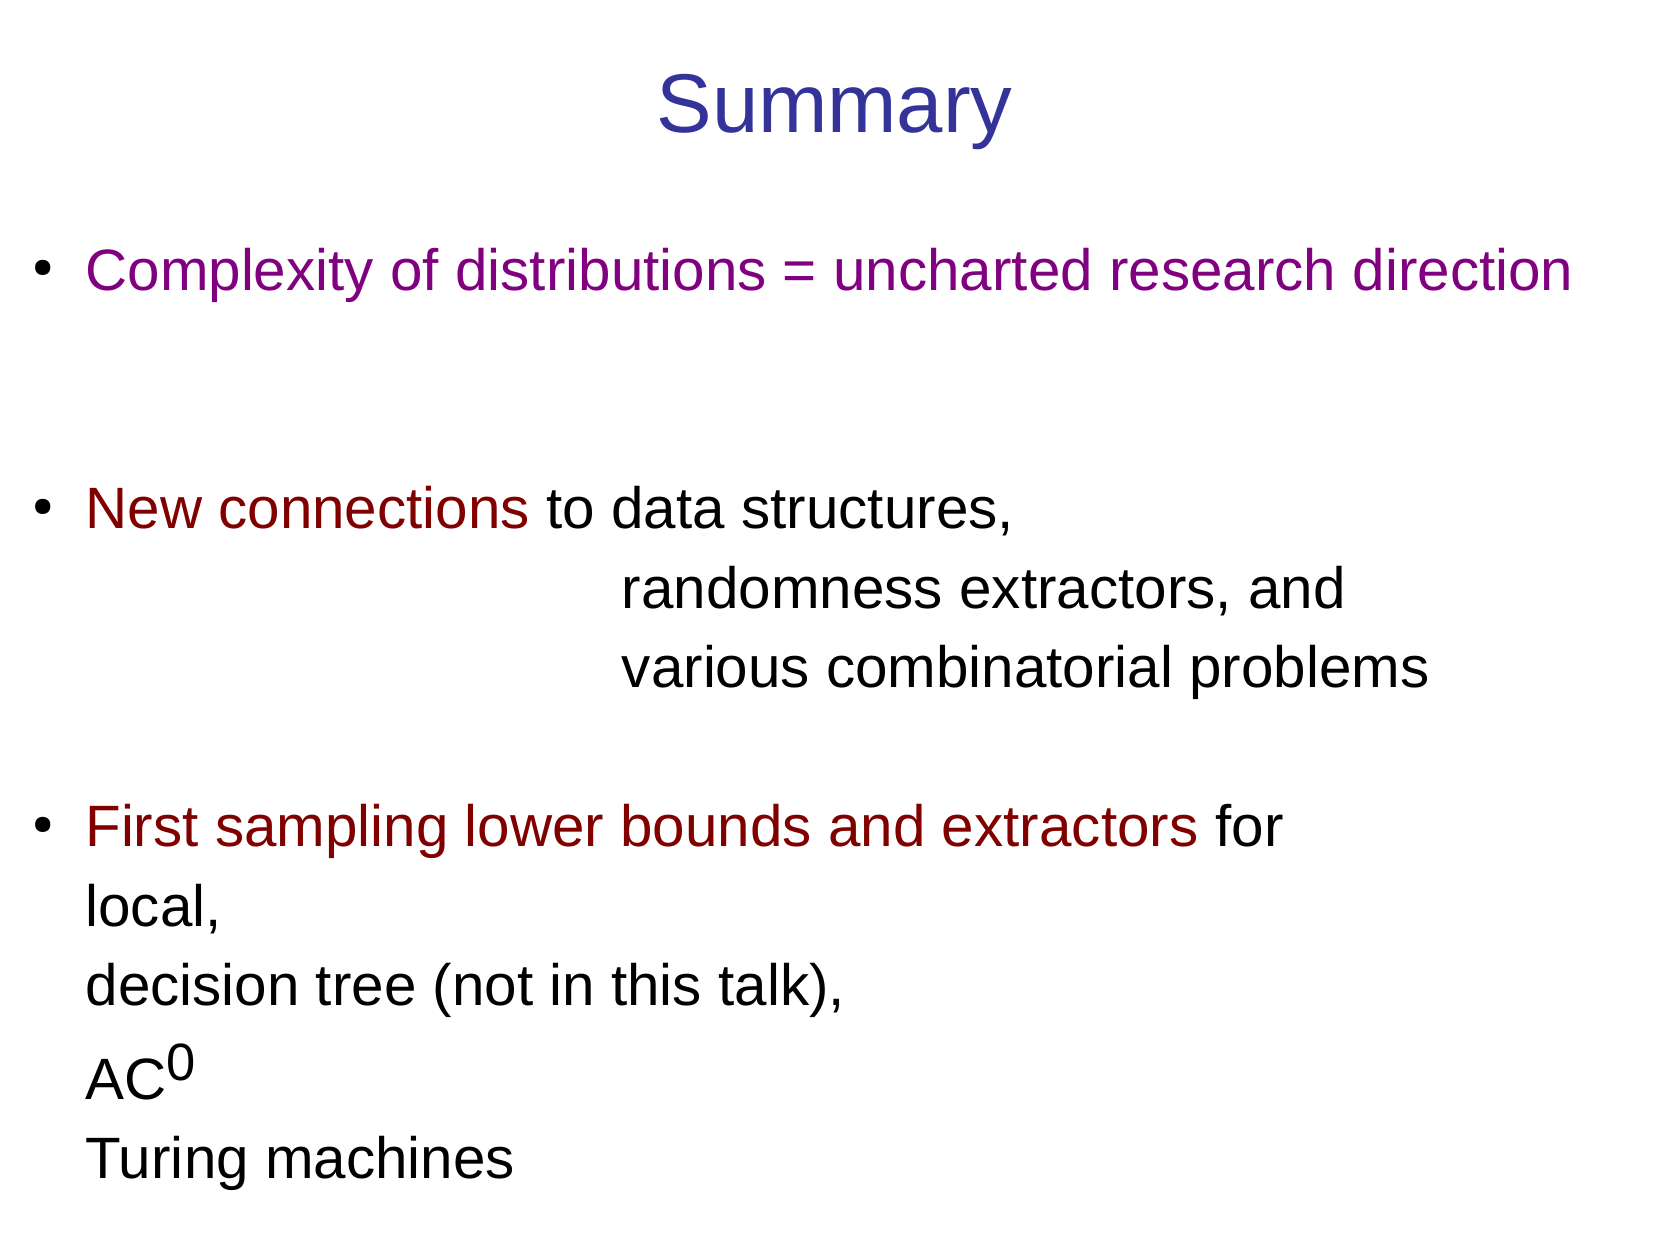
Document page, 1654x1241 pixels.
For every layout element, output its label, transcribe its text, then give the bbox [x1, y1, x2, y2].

title Summary [131, 0, 1538, 207]
list Complexity of distributions = uncharted research direction New connections to data structures, randomness extractors, and various combinatorial problems First sampling lower bounds and extractors for local, decision tree (not in this talk), AC0 Turing machines [0, 149, 1651, 1241]
